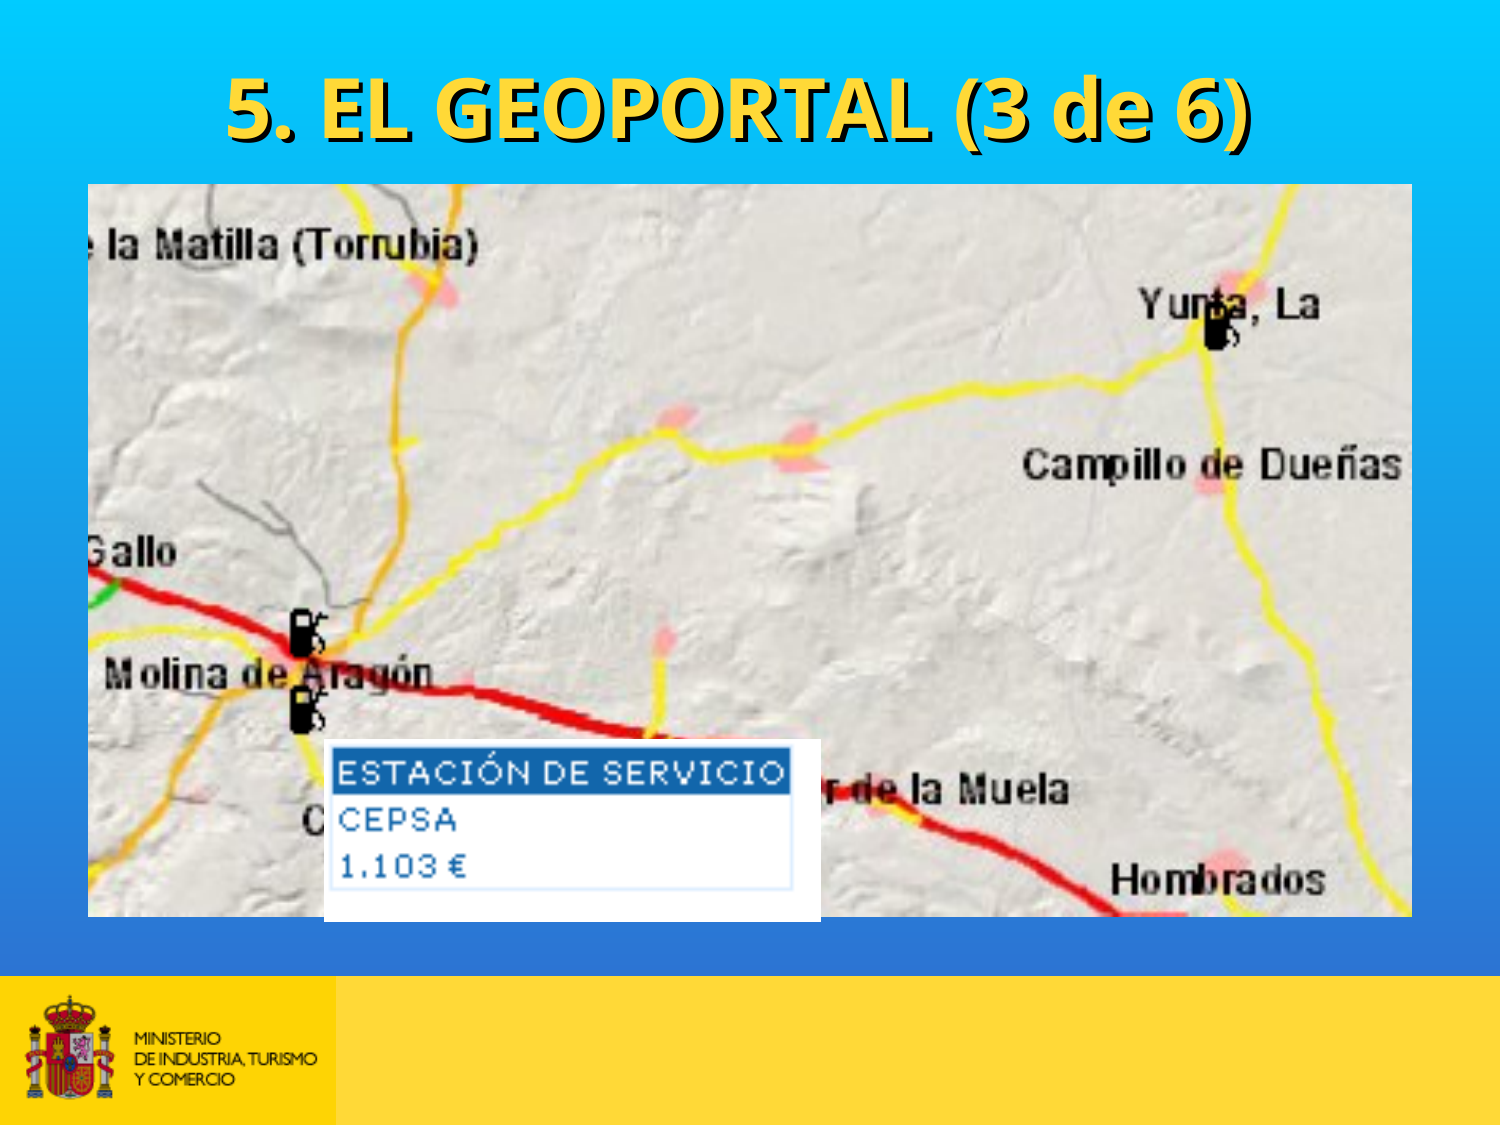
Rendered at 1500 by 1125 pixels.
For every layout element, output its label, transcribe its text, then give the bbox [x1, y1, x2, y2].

title 5. EL GEOPORTAL (3 de 6) [99, 37, 1375, 173]
picture [88, 185, 1412, 922]
